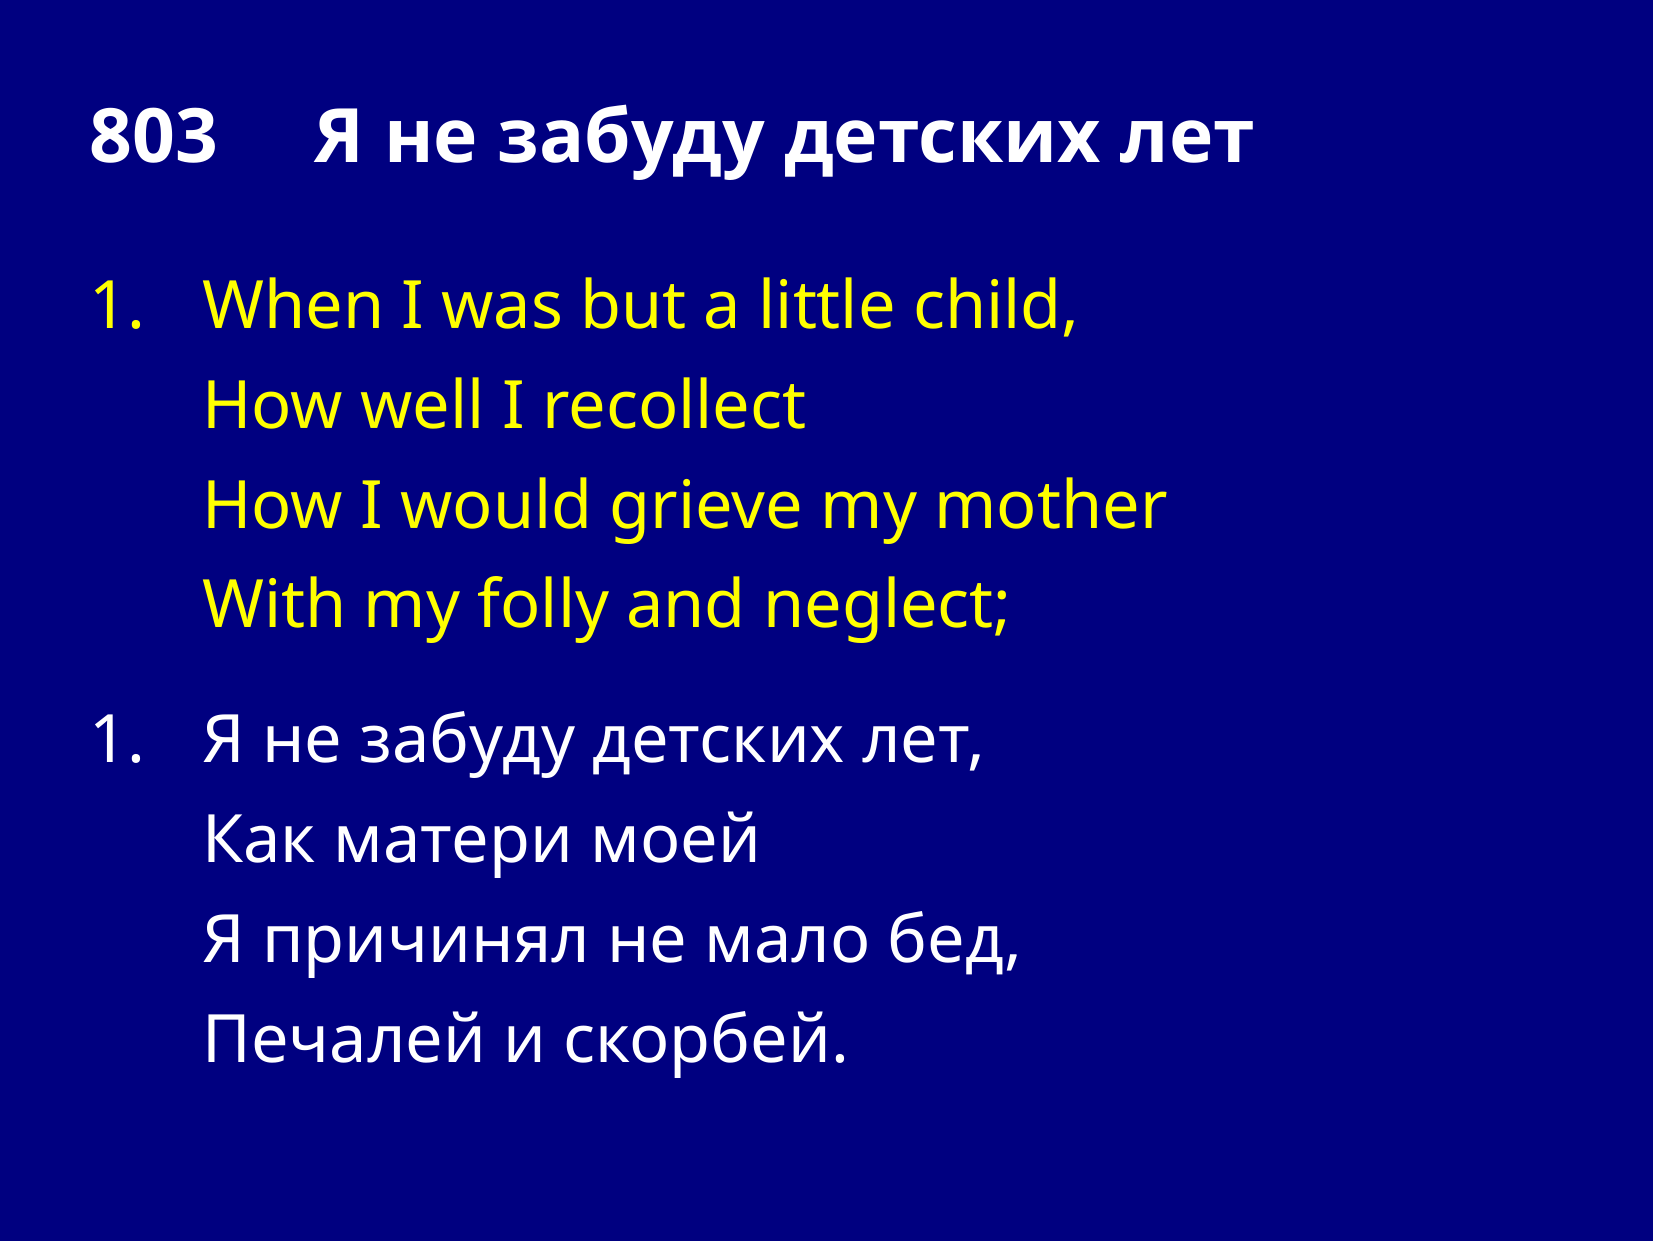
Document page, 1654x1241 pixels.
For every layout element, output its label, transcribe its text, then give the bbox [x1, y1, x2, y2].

text_box 1. When I was but a little child, How well I recollect How I would grieve my mother With my folly and neglect; [75, 188, 1576, 638]
text_box 1. Я не забуду детских лет, Как матери моей Я причинял не мало бед, Печалей и скорбей. [75, 675, 1576, 1163]
text_box 803 Я не забуду детских лет [75, 75, 1576, 188]
